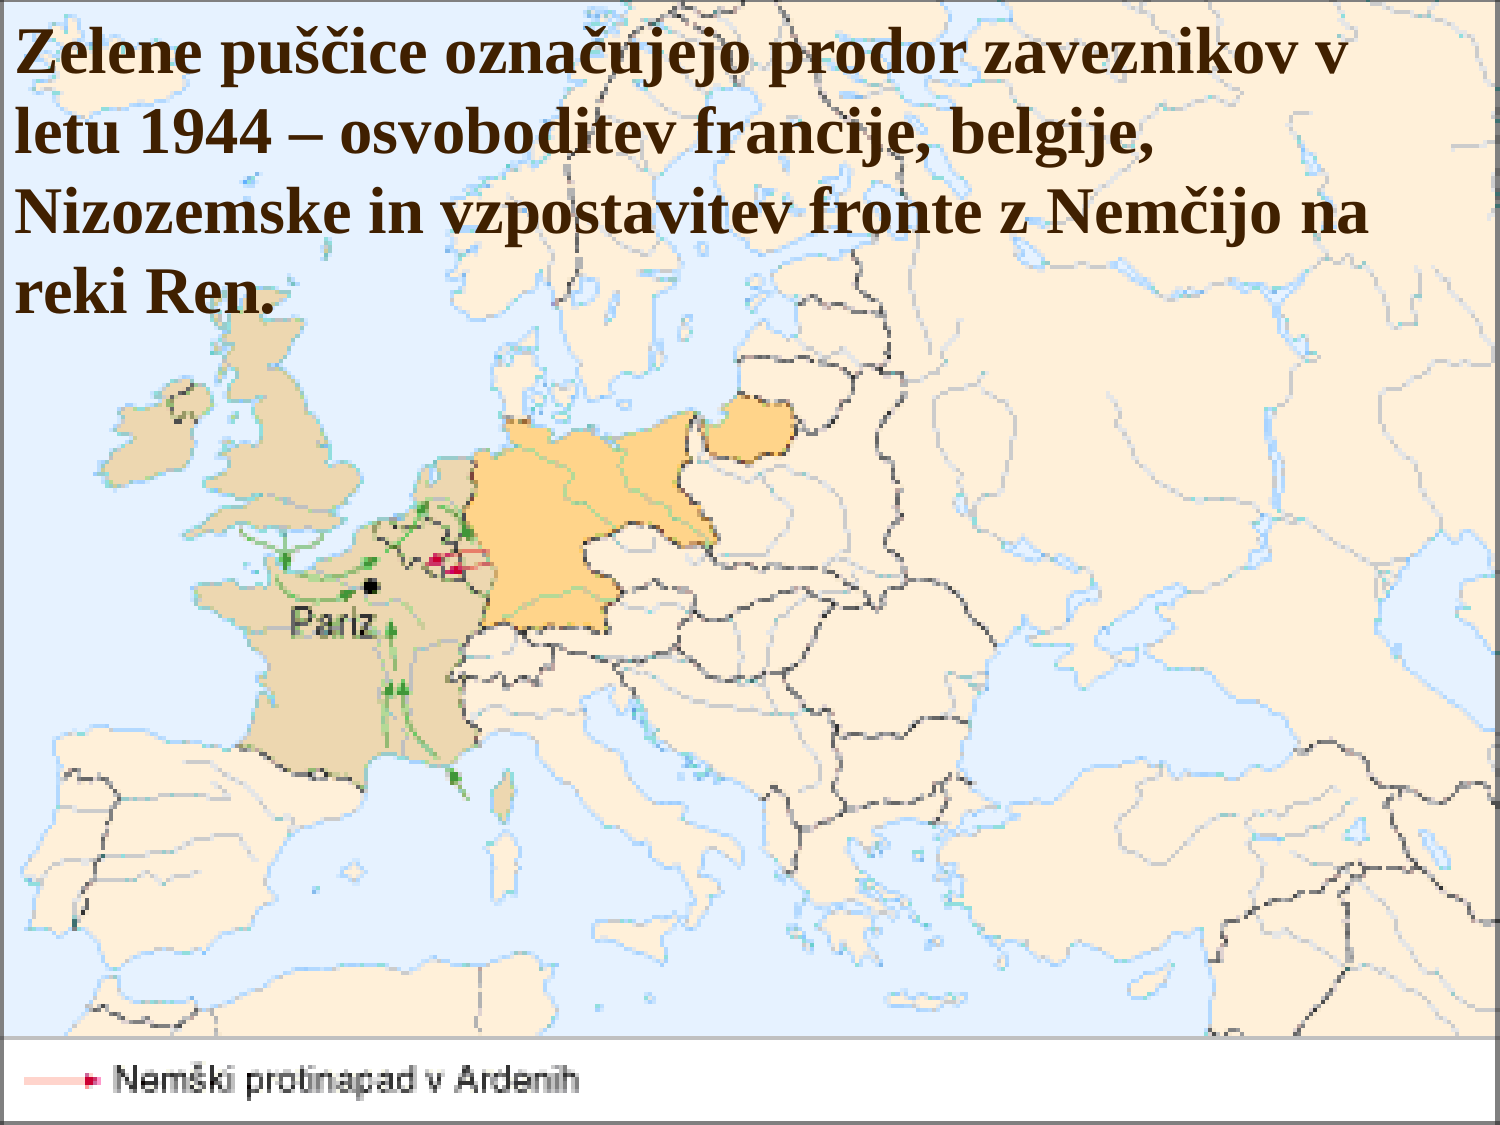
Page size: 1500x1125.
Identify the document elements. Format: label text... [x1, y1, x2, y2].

text_box Zelene puščice označujejo prodor zaveznikov v letu 1944 – osvoboditev francije, belgije, Nizozemske in vzpostavitev fronte z Nemčijo na reki Ren. [0, 0, 1406, 335]
picture [0, 0, 1500, 1125]
